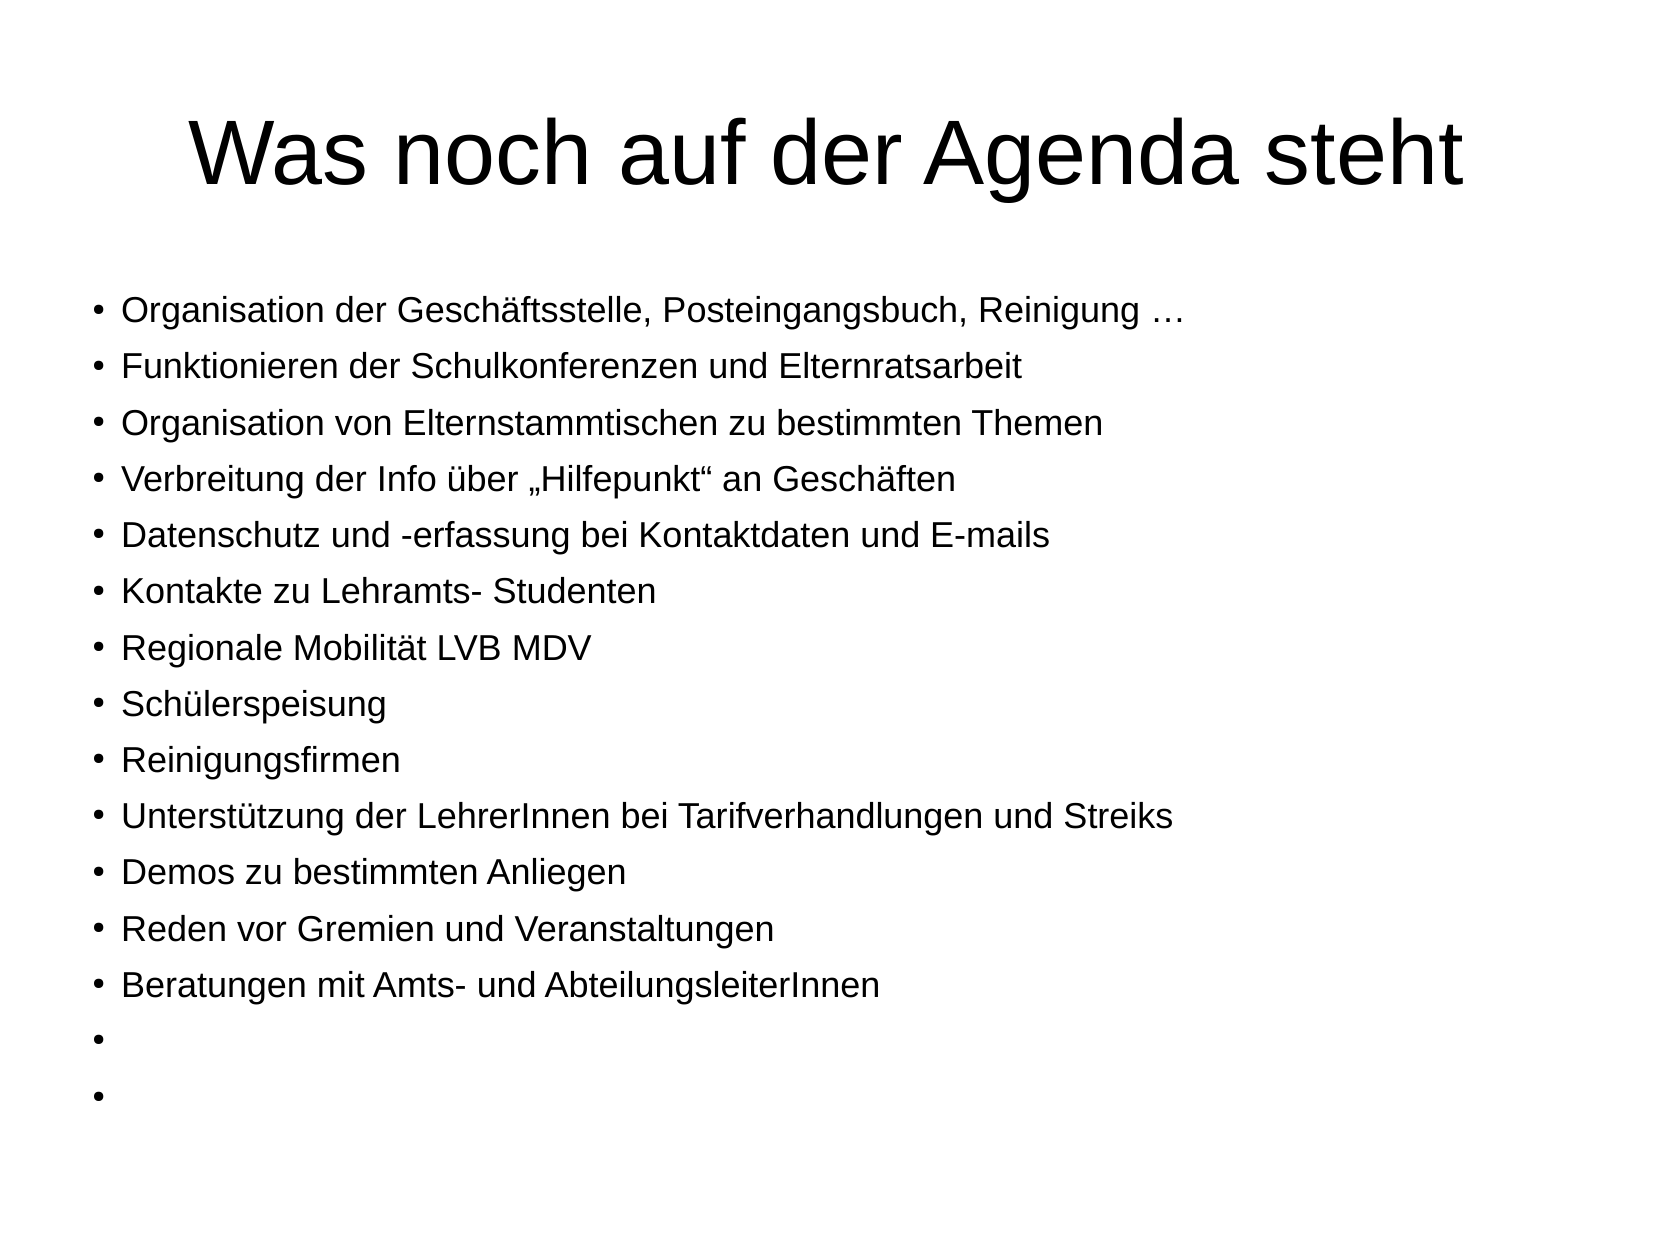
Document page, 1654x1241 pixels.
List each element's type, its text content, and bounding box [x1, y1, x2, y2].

title Was noch auf der Agenda steht [82, 49, 1571, 257]
list Organisation der Geschäftsstelle, Posteingangsbuch, Reinigung … Funktionieren der Schulkonferenzen und Elternratsarbeit Organisation von Elternstammtischen zu bestimmten Themen Verbreitung der Info über „Hilfepunkt“ an Geschäften Datenschutz und -erfassung bei Kontaktdaten und E-mails Kontakte zu Lehramts- Studenten Regionale Mobilität LVB MDV Schülerspeisung Reinigungsfirmen Unterstützung der LehrerInnen bei Tarifverhandlungen und Streiks Demos zu bestimmten Anliegen Reden vor Gremien und Veranstaltungen Beratungen mit Amts- und AbteilungsleiterInnen [82, 290, 1538, 1010]
